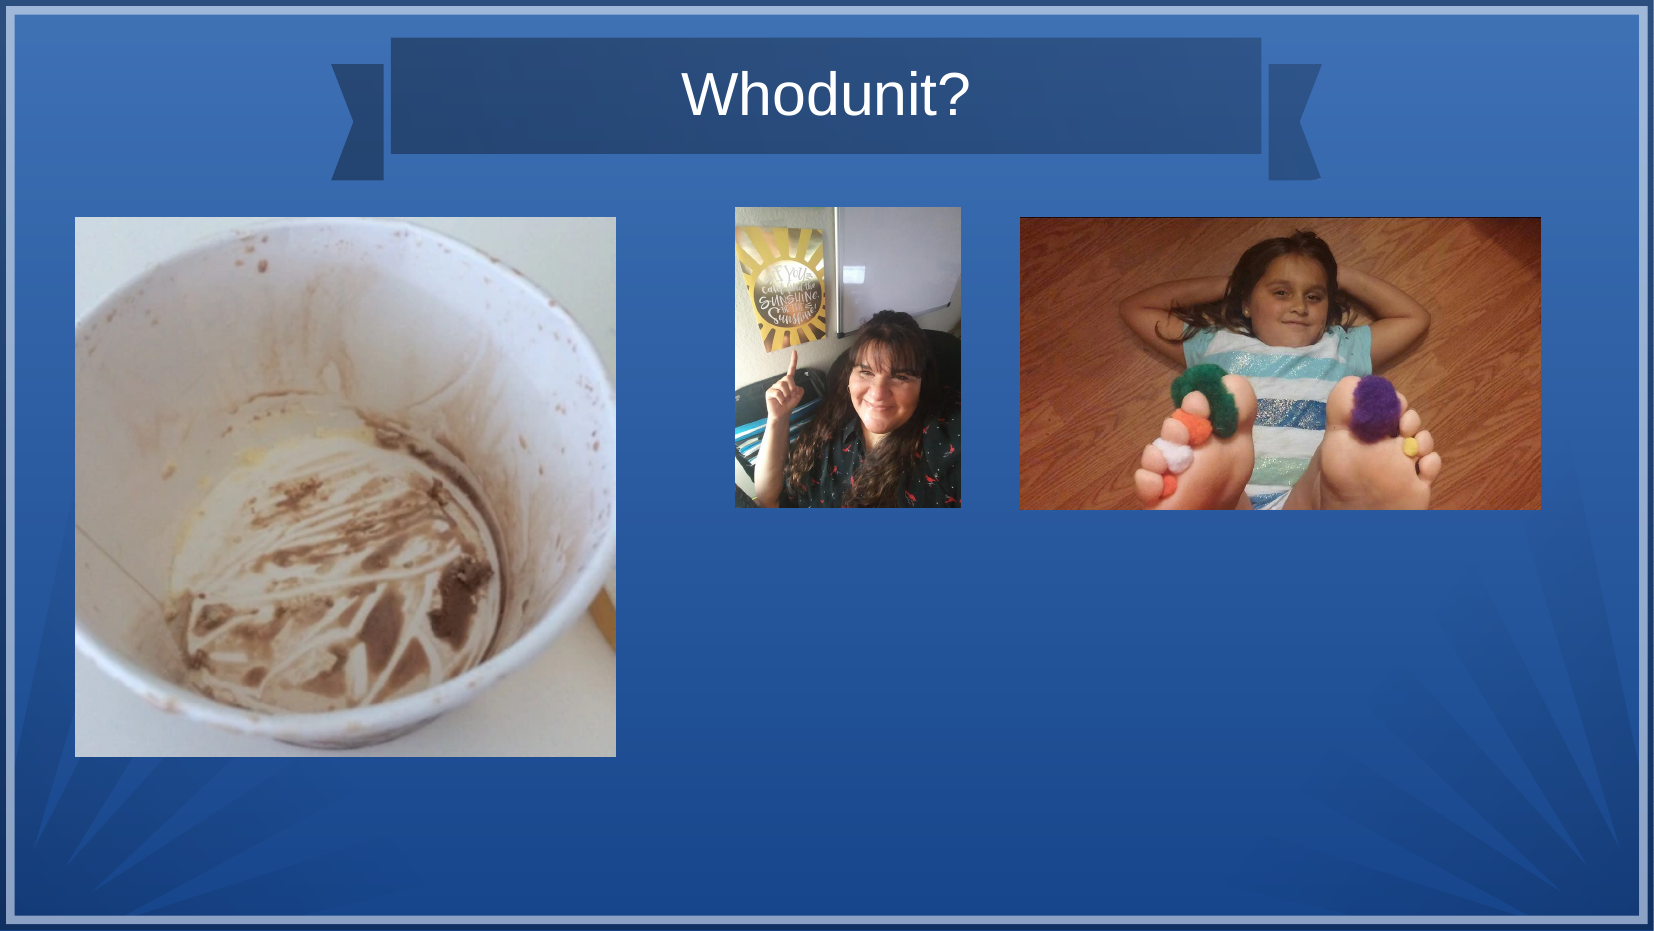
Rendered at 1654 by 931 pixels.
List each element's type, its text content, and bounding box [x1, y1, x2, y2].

picture [735, 207, 961, 508]
picture [75, 217, 616, 758]
title Whodunit? [389, 35, 1264, 154]
picture [1020, 217, 1541, 511]
